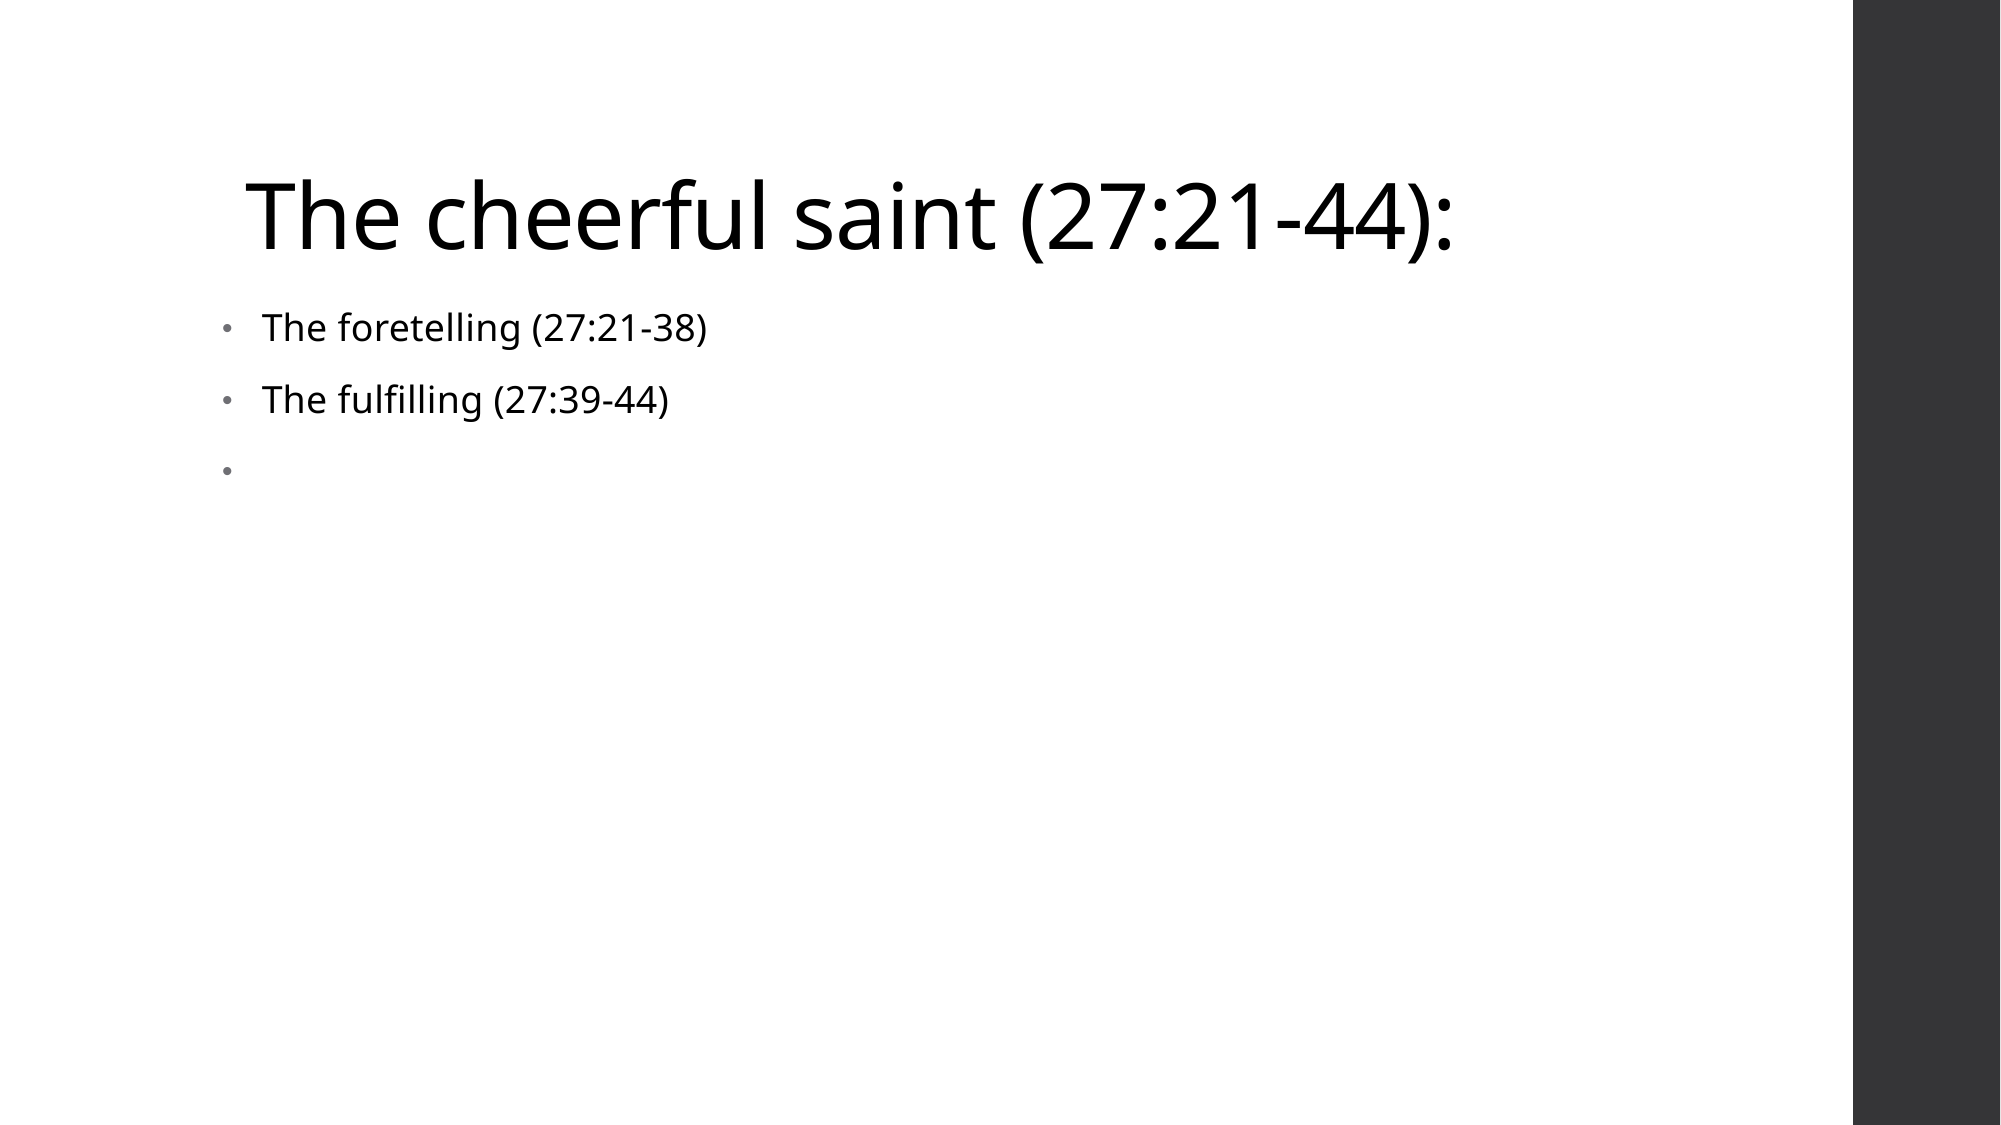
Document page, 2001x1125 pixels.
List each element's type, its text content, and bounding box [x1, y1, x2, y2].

title The cheerful saint (27:21-44): [206, 60, 1797, 278]
list The foretelling (27:21-38) The fulfilling (27:39-44) [206, 299, 1617, 1014]
